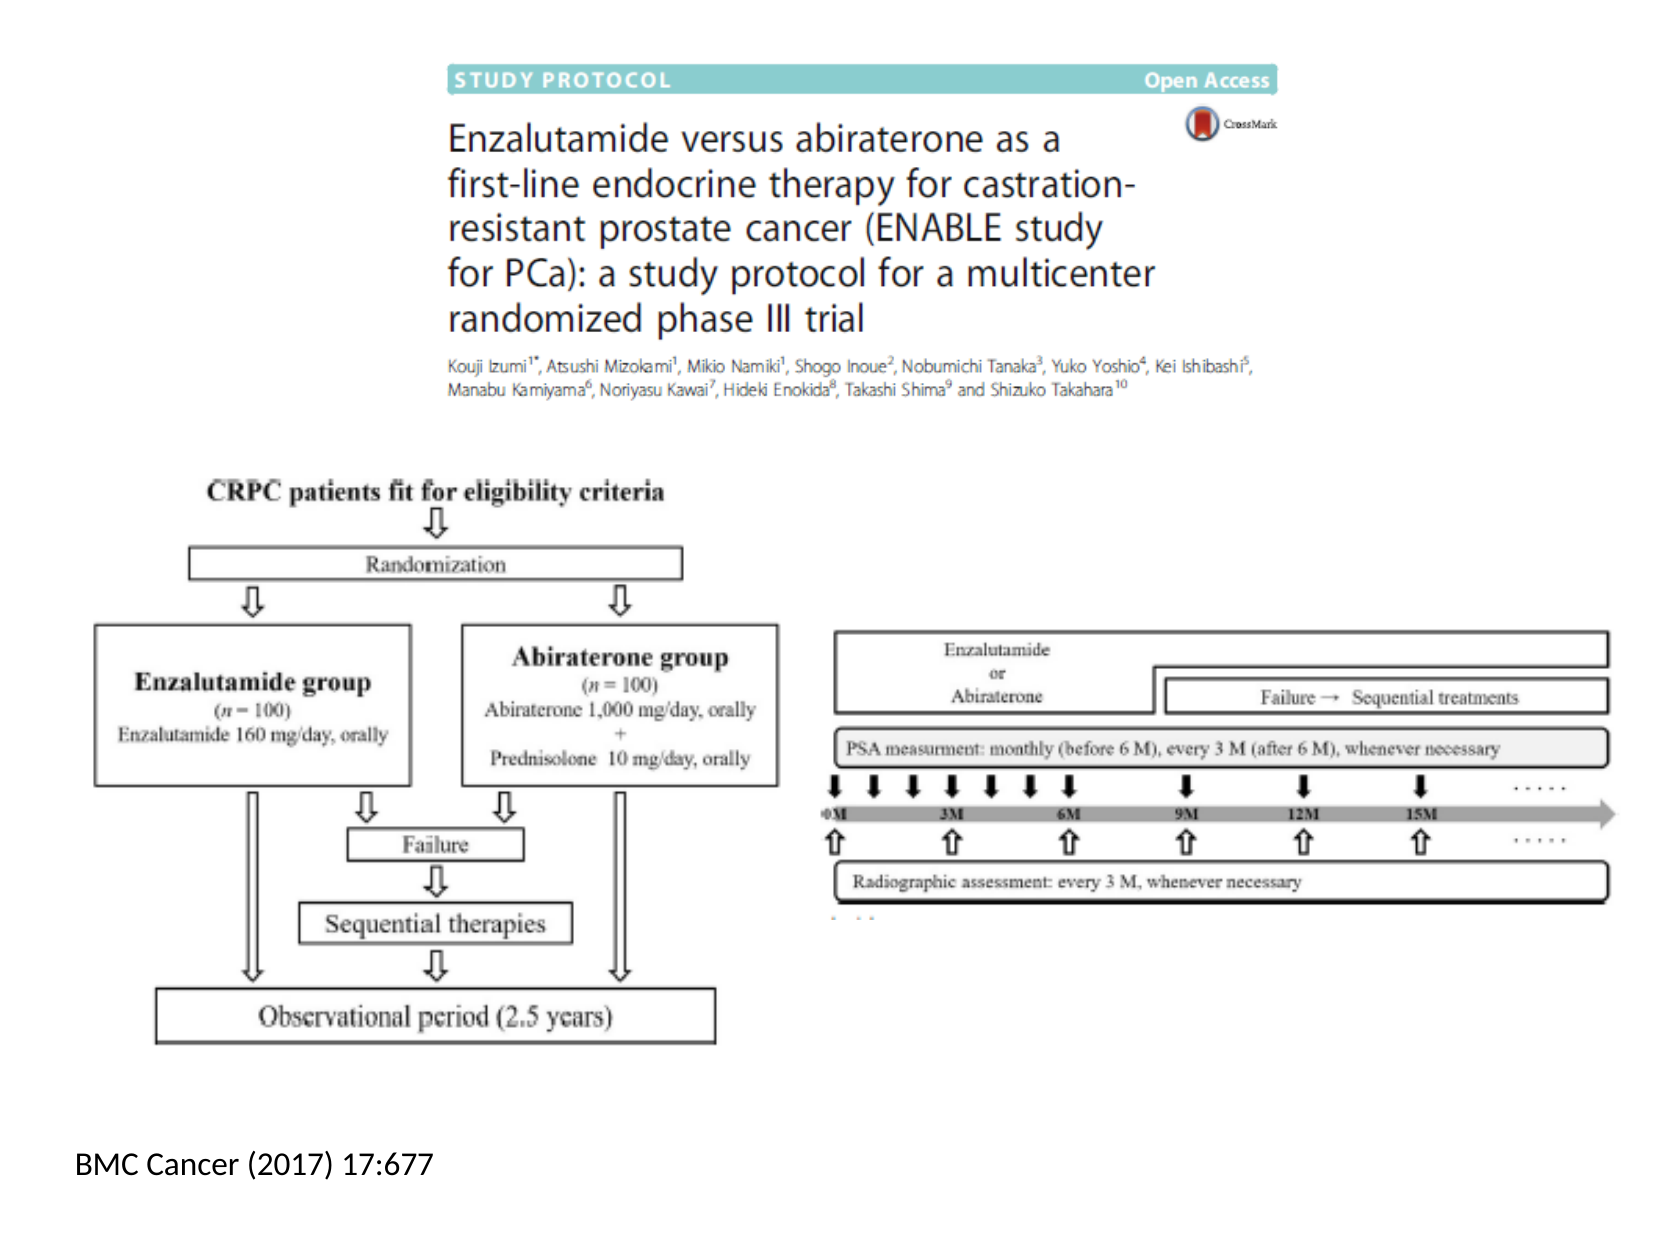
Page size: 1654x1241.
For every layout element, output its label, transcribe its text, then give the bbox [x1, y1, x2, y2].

picture [437, 55, 1290, 404]
text_box BMC Cancer (2017) 17:677 [60, 1134, 450, 1189]
picture [59, 475, 1637, 1063]
